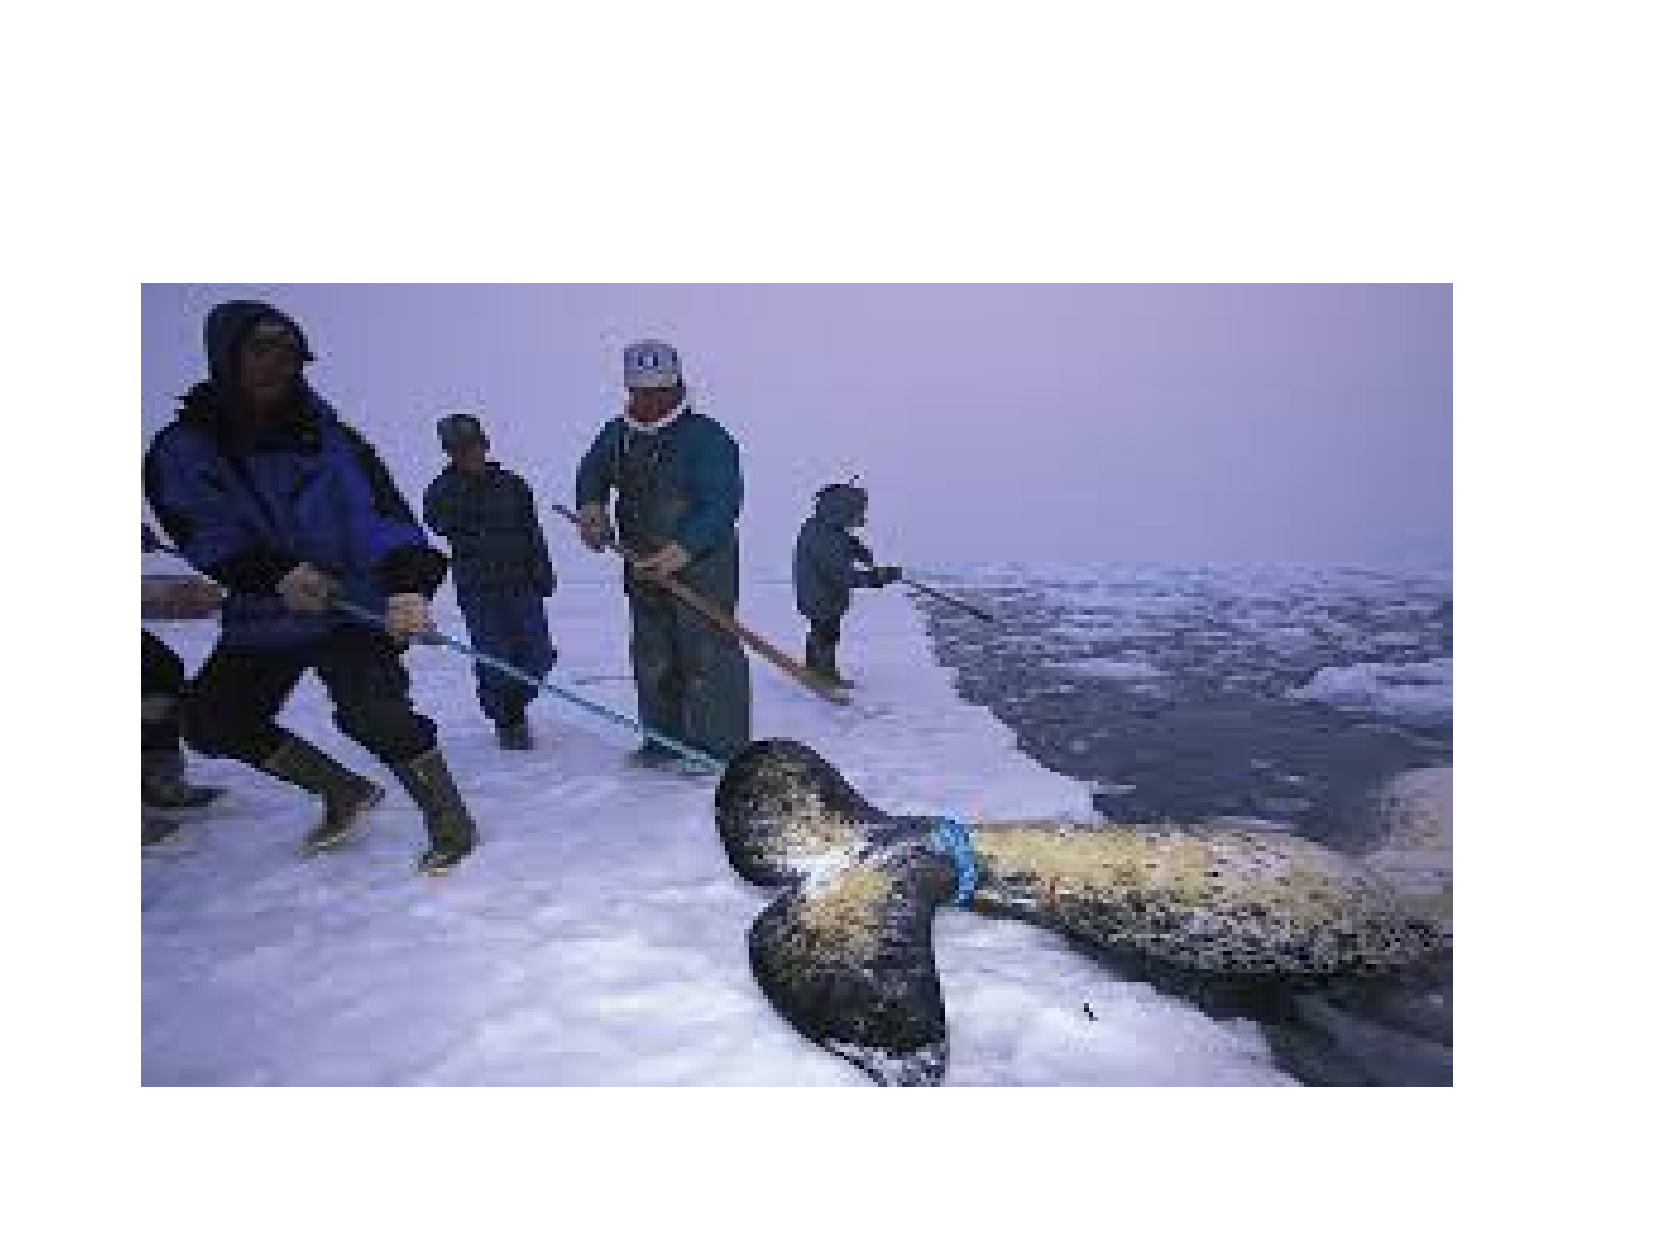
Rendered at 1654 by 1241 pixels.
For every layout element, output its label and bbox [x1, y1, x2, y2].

picture [141, 283, 1453, 1087]
